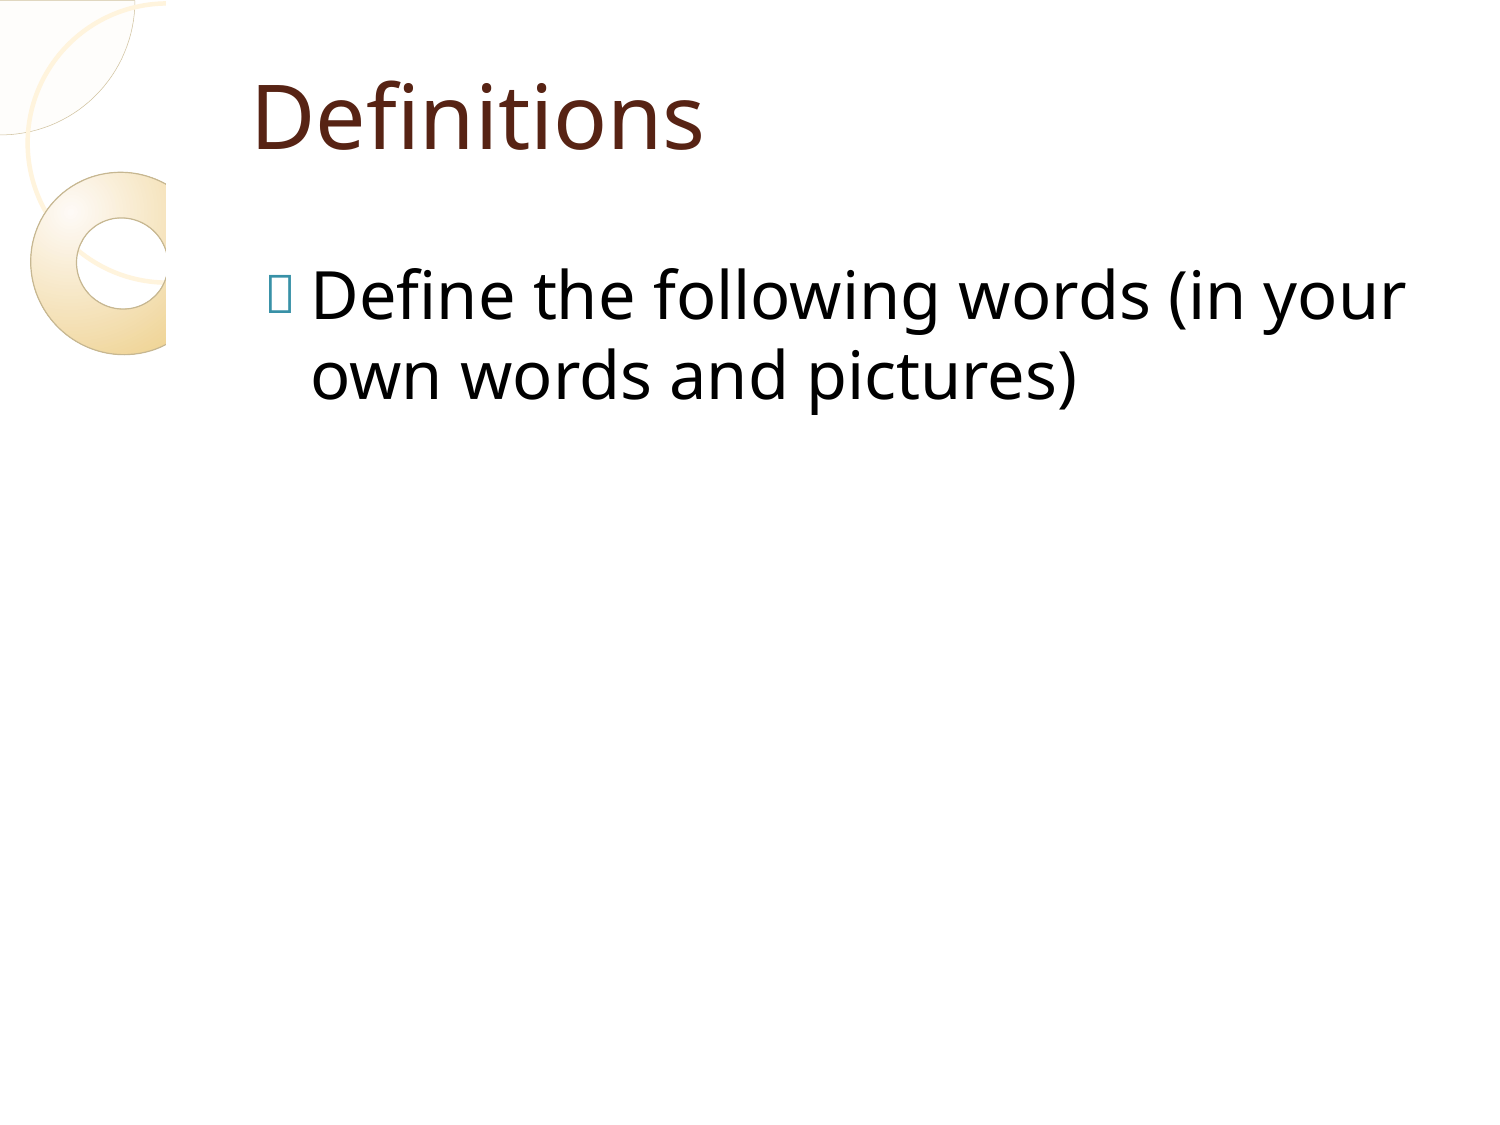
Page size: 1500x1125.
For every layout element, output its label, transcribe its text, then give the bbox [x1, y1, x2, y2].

title Definitions [235, 45, 1466, 233]
list Define the following words (in your own words and pictures) [235, 237, 1466, 1025]
